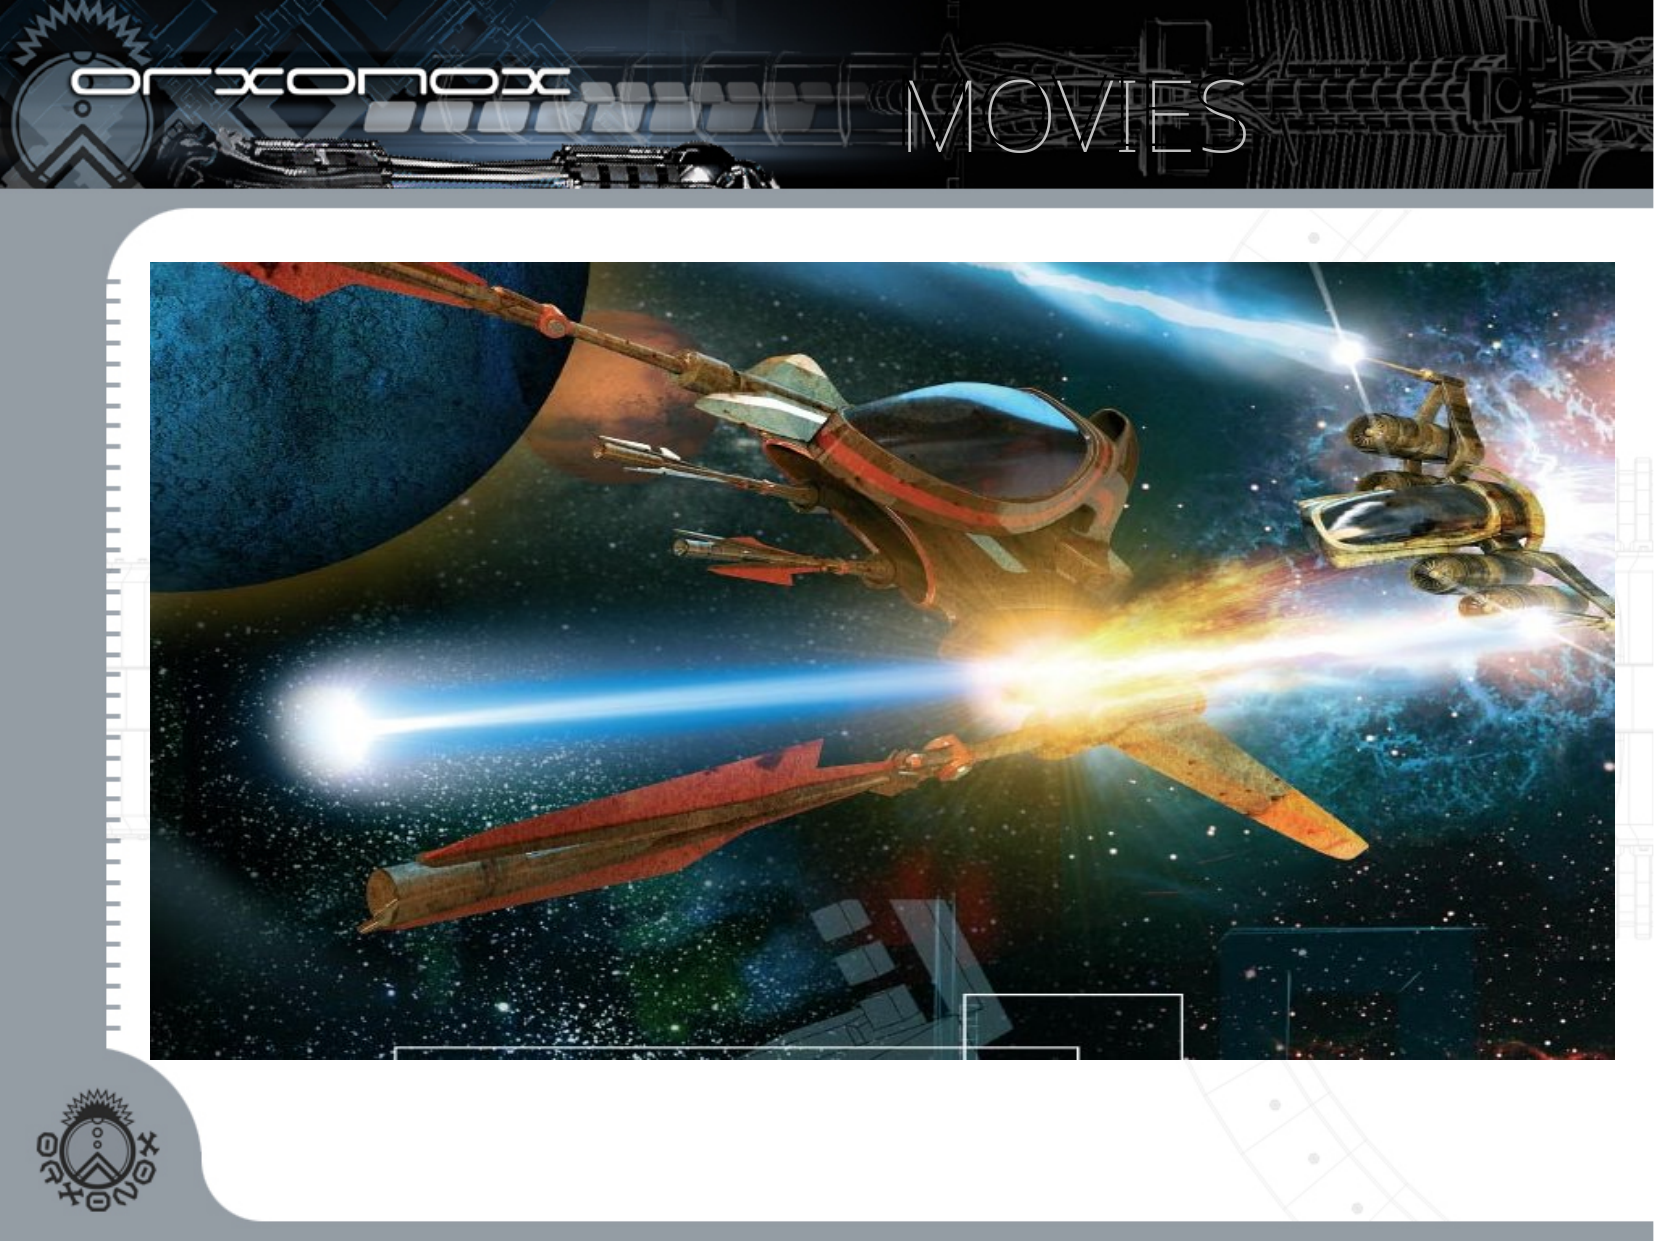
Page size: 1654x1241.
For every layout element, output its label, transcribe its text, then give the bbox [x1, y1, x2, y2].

text_box MOVIES [842, 32, 1414, 156]
picture [0, 0, 1654, 1241]
